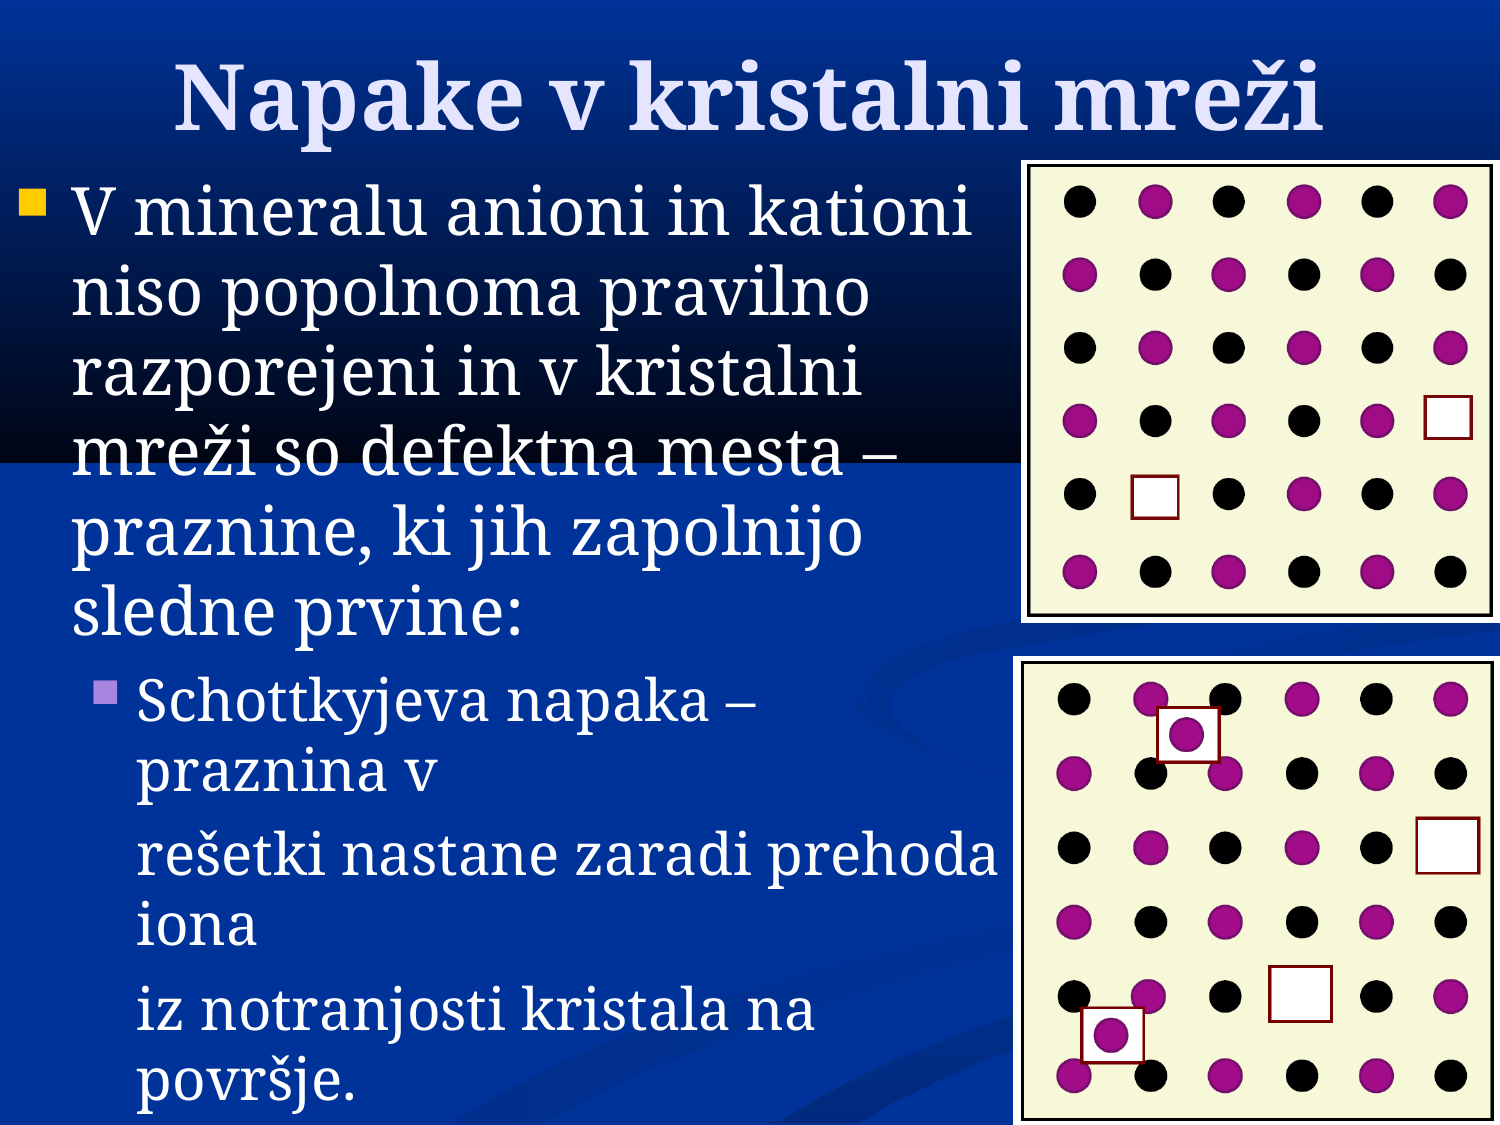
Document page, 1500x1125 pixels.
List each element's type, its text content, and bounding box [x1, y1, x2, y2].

picture [1013, 656, 1500, 1125]
list V mineralu anioni in kationi niso popolnoma pravilno razporejeni in v kristalni mreži so defektna mesta – praznine, ki jih zapolnijo sledne prvine: Schottkyjeva napaka – praznina v rešetki nastane zaradi prehoda iona iz notranjosti kristala na površje. Frenkelova napaka – atom preide na intersticijsko mesto (vmesno praznino). [0, 160, 1034, 1083]
picture [1021, 160, 1500, 623]
title Napake v kristalni mreži [0, 0, 1500, 160]
